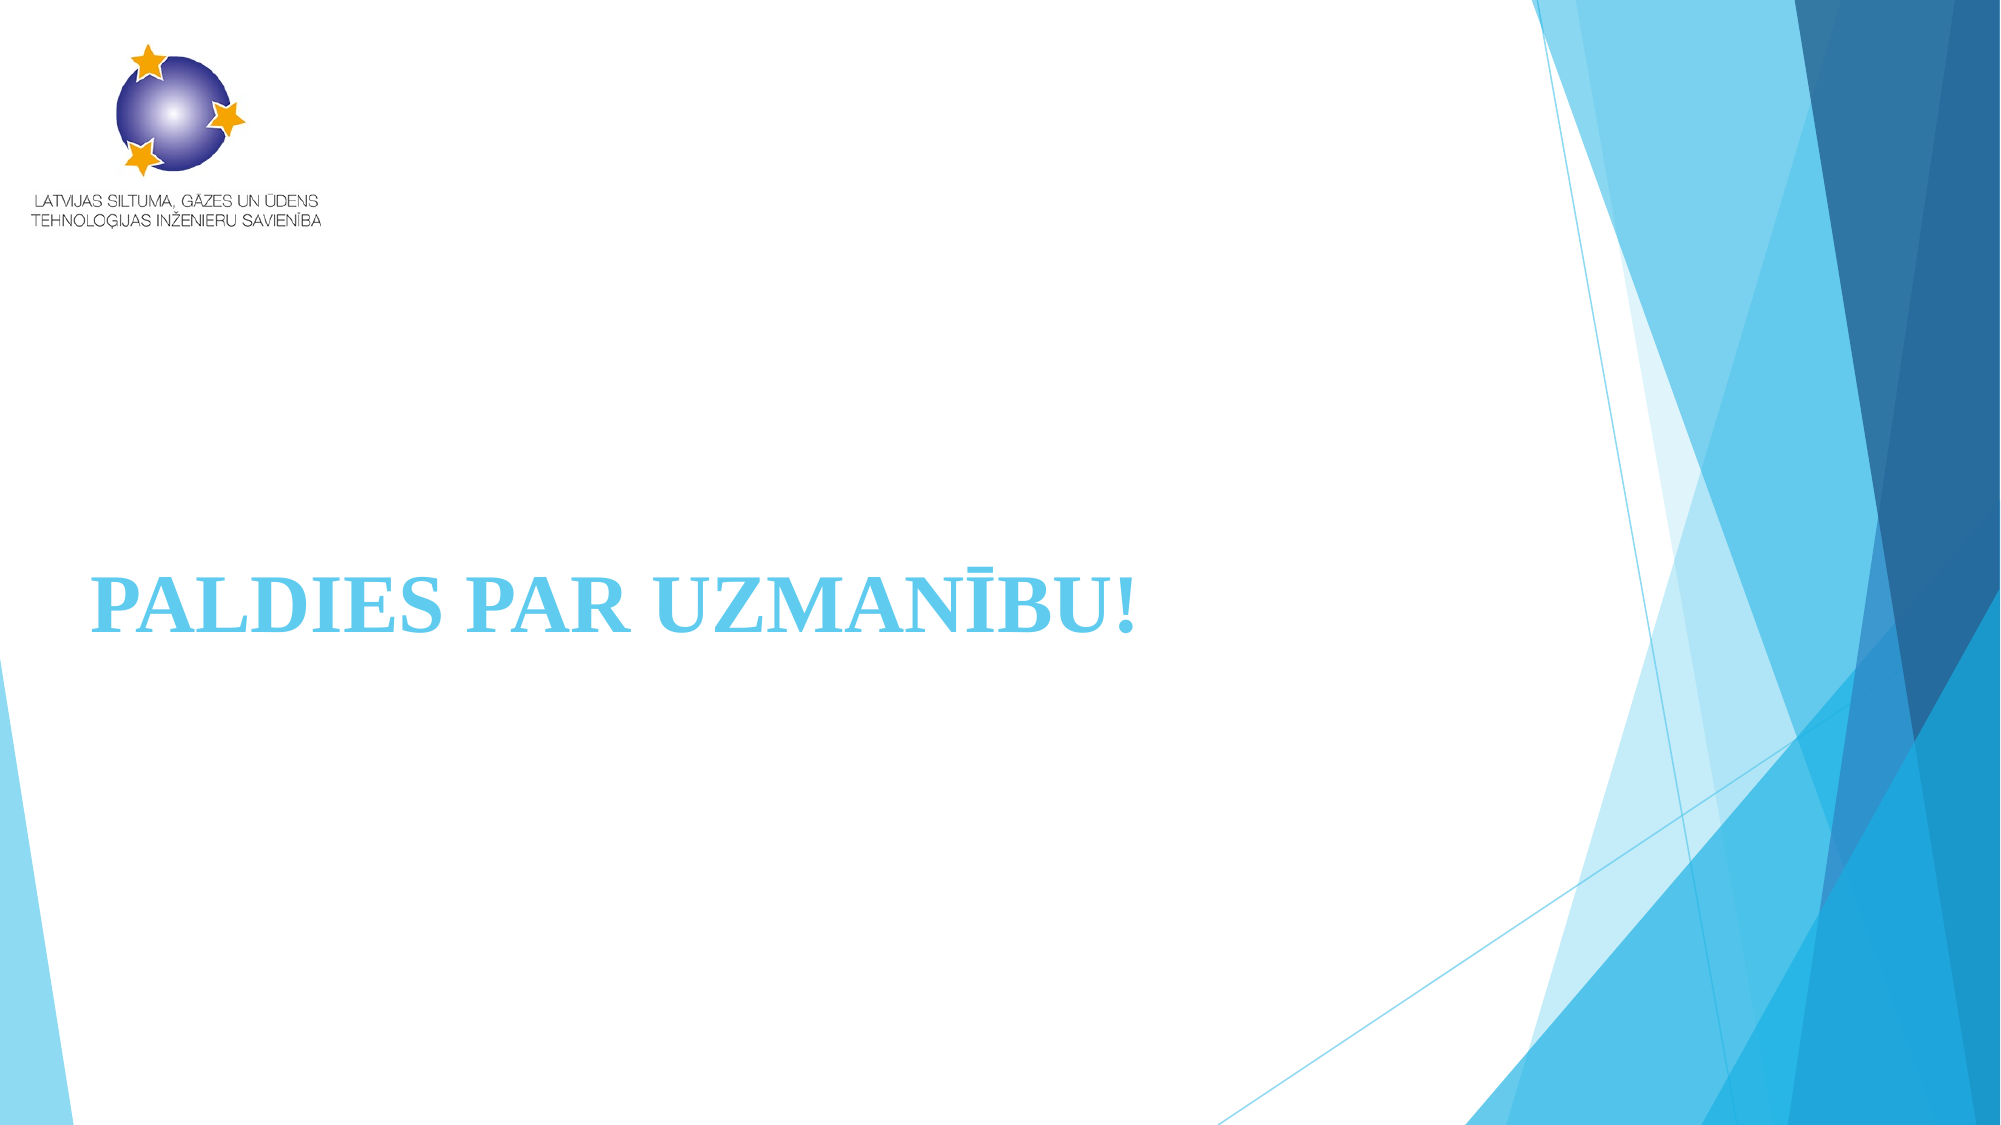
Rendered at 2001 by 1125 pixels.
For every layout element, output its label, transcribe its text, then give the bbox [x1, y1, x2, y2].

list PALDIES PAR UZMANĪBU! [75, 258, 1486, 977]
picture [31, 39, 321, 229]
